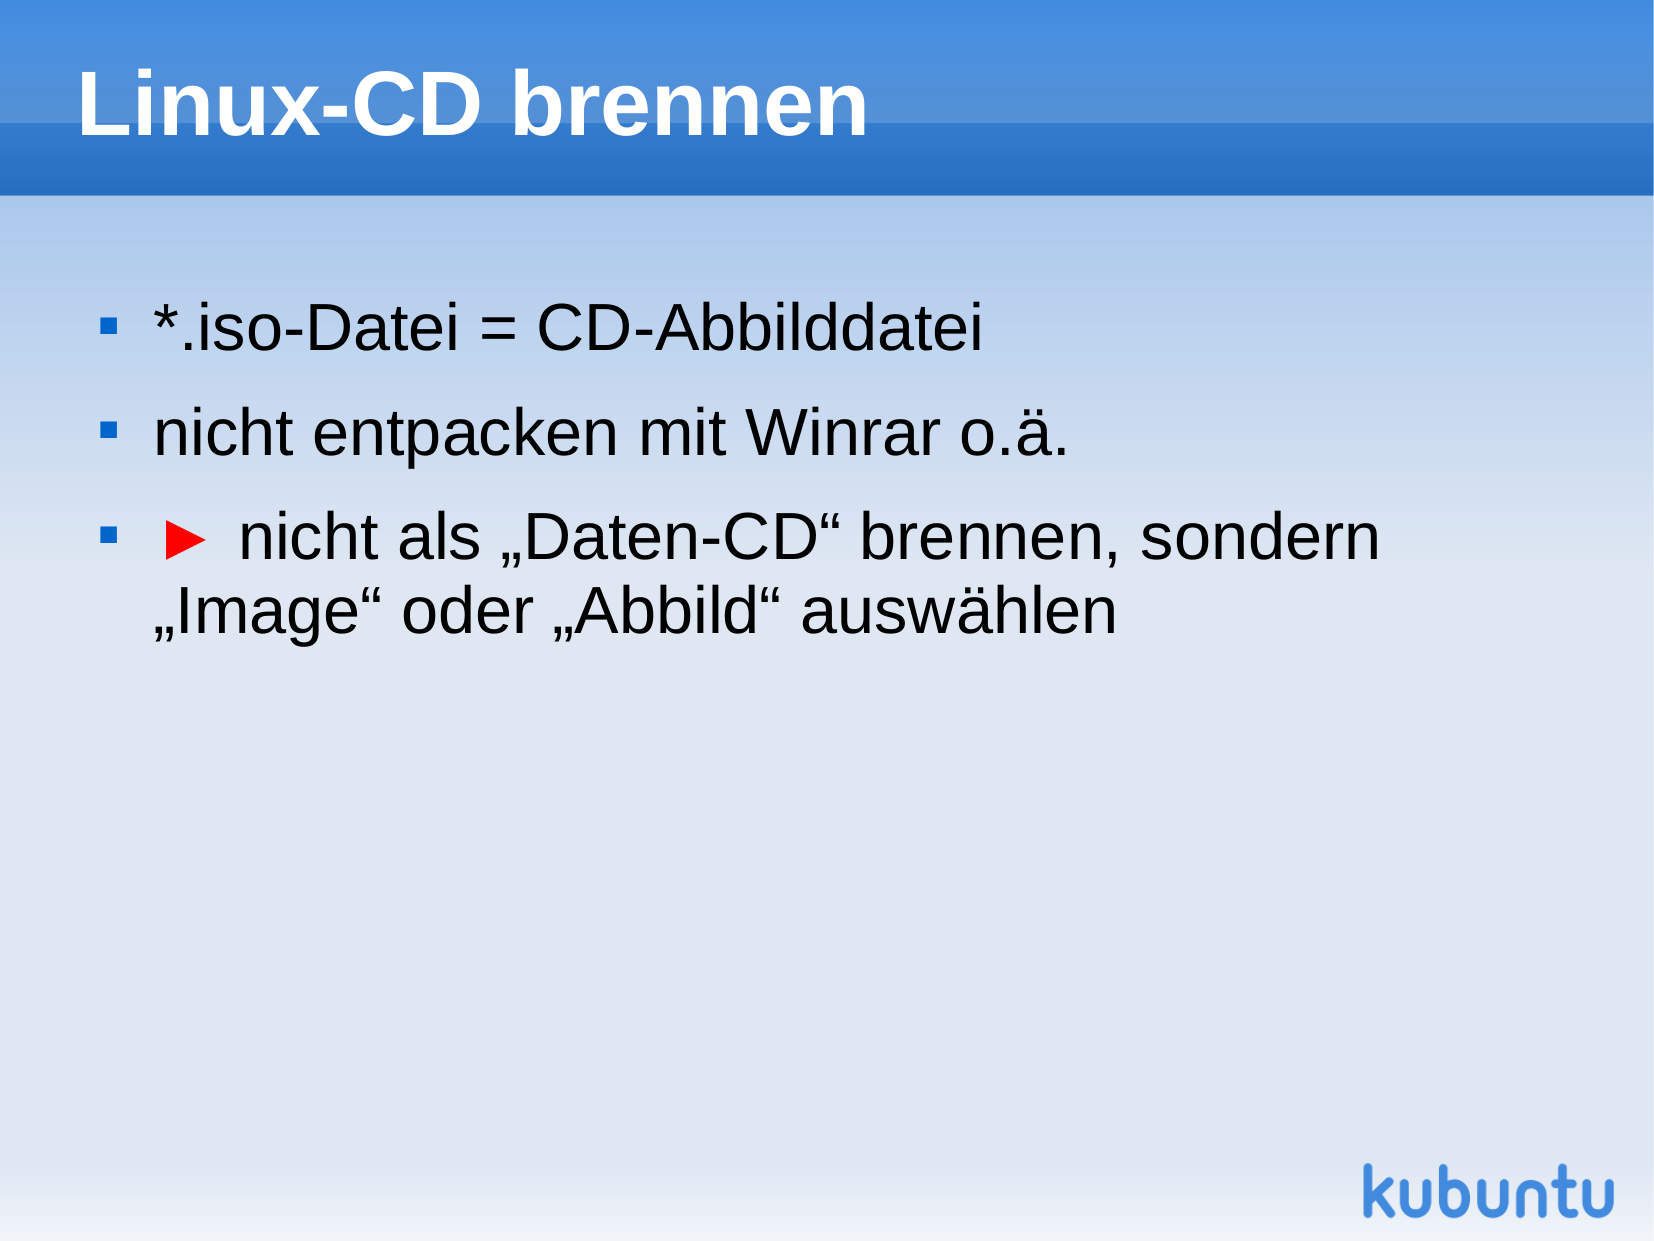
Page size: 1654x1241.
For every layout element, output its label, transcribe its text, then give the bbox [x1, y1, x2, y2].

list *.iso-Datei = CD-Abbilddatei nicht entpacken mit Winrar o.ä. ► nicht als „Daten-CD“ brennen, sondern „Image“ oder „Abbild“ auswählen [82, 290, 1571, 1109]
title Linux-CD brennen [76, 0, 1565, 208]
picture [0, 0, 1654, 1241]
